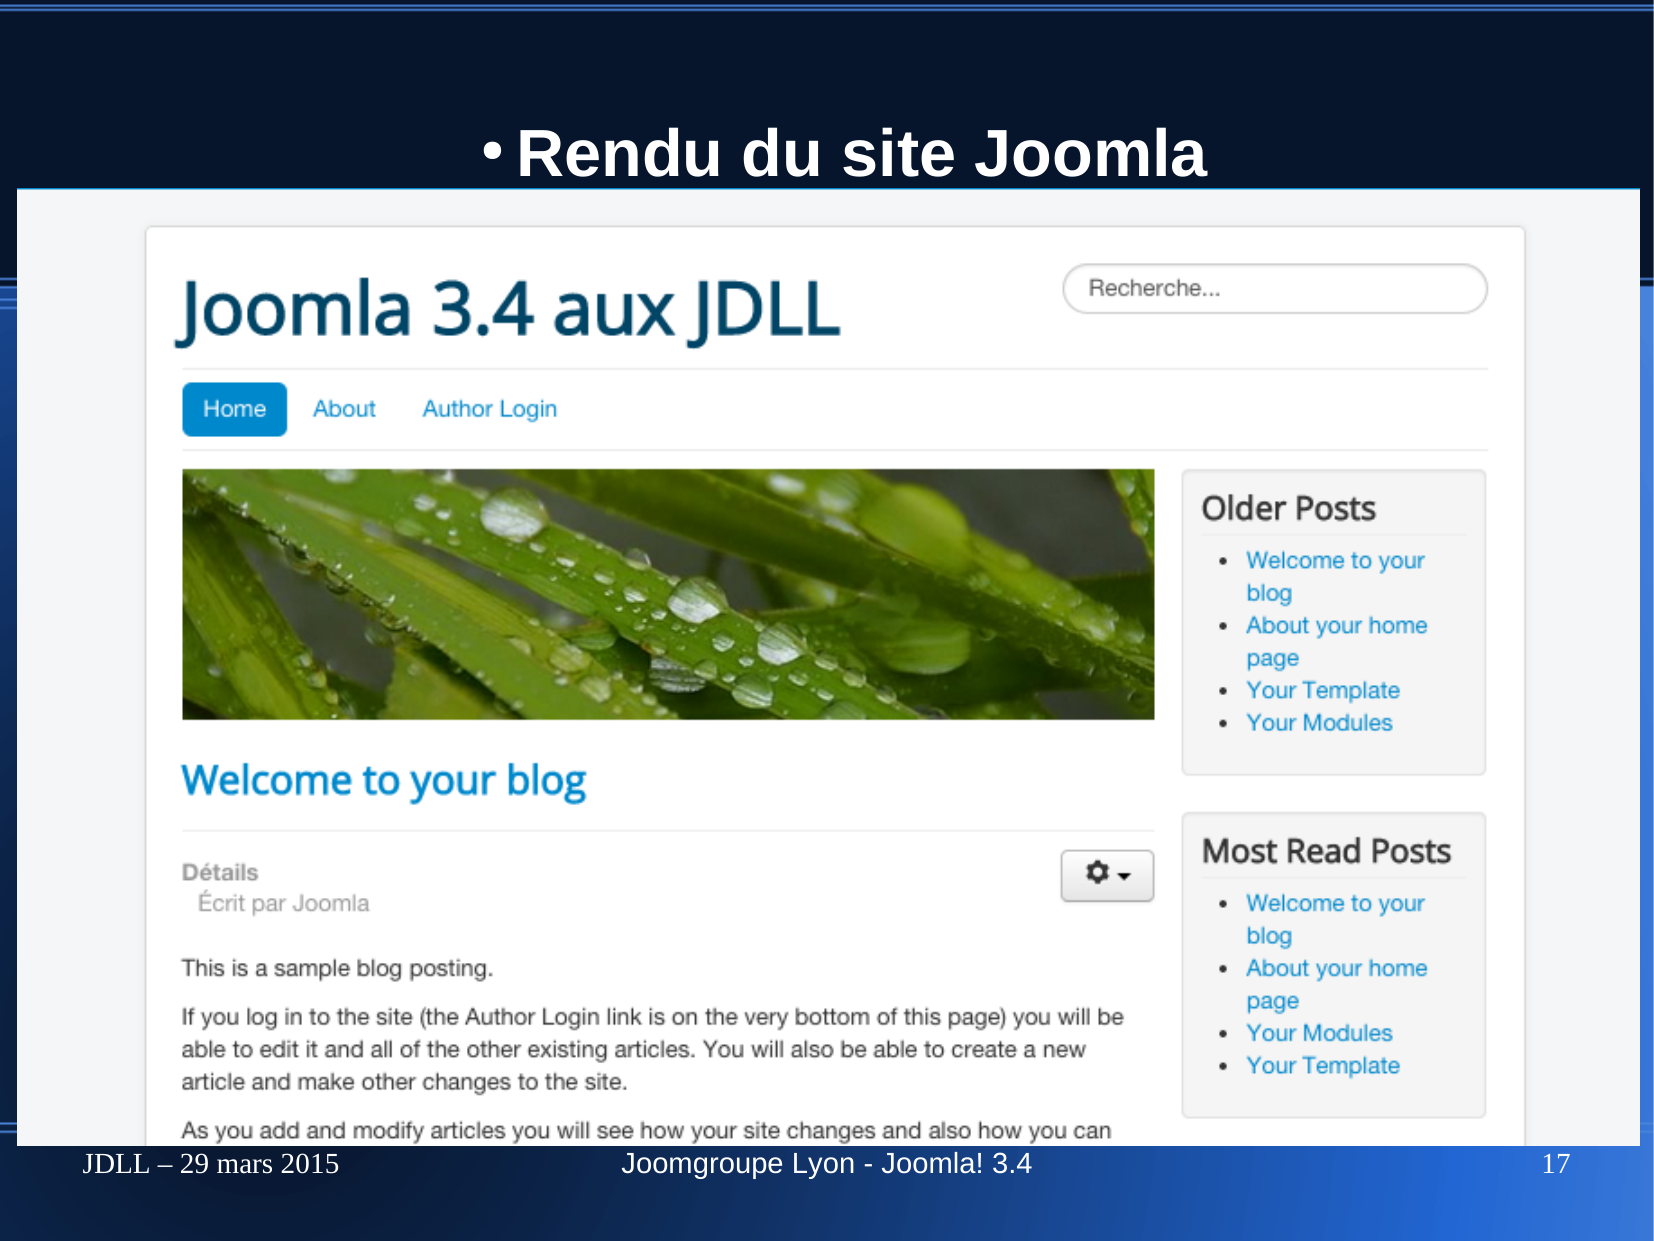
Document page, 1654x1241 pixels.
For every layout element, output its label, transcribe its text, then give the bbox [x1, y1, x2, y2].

picture [0, 0, 1654, 1241]
title Rendu du site Joomla [82, 49, 1571, 188]
